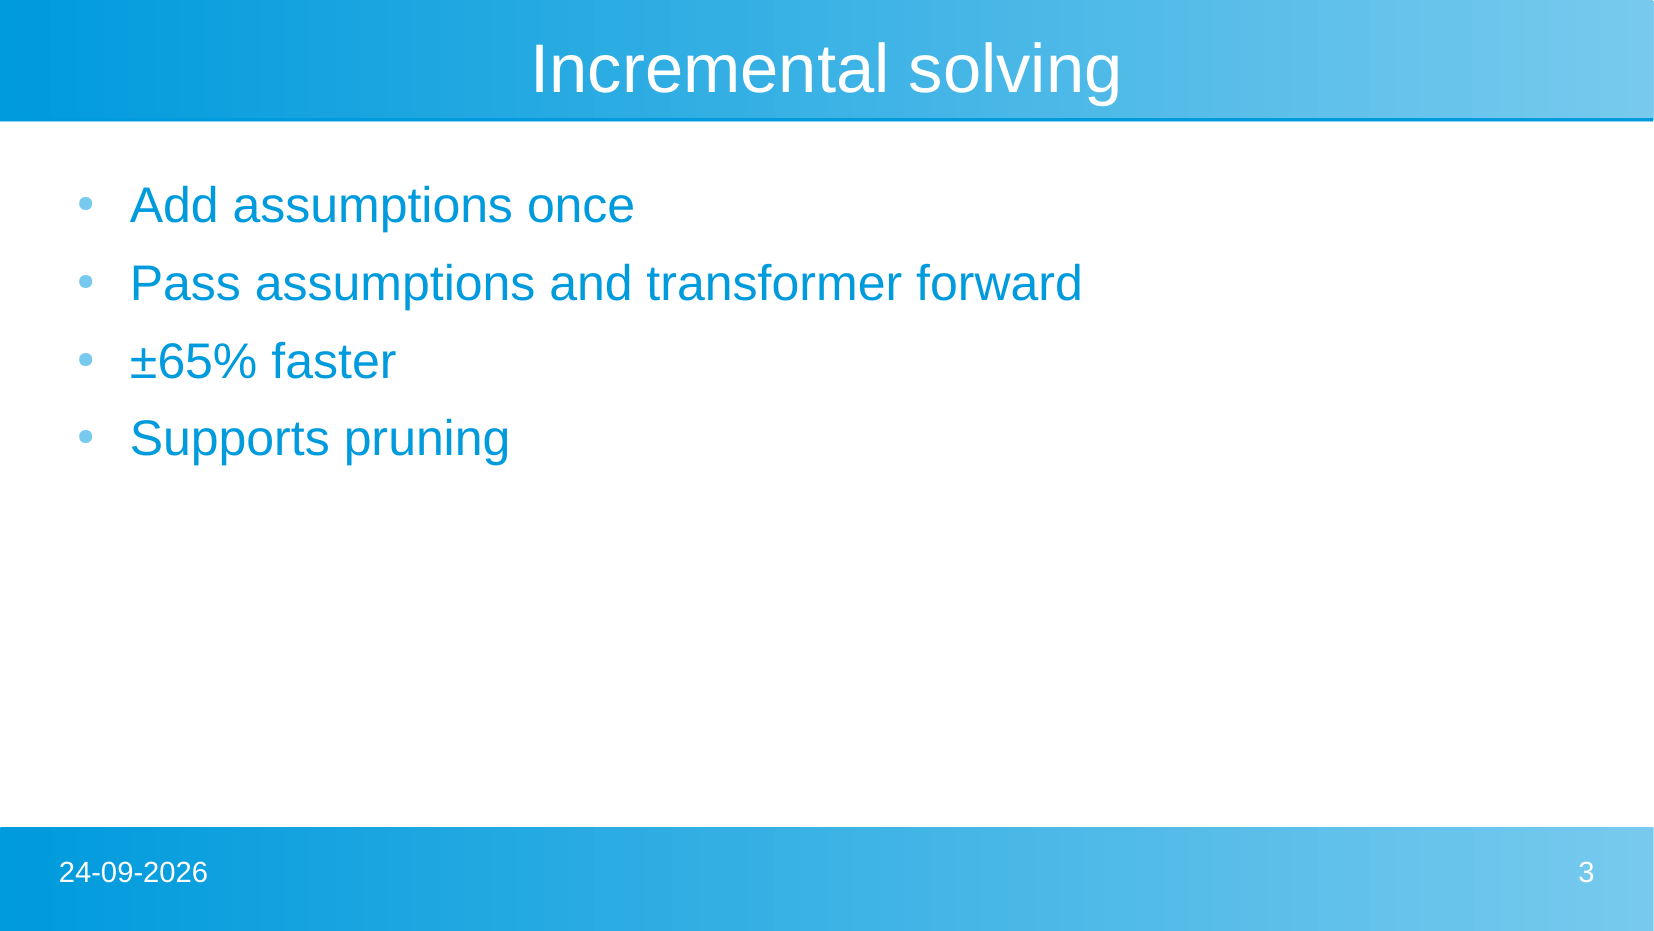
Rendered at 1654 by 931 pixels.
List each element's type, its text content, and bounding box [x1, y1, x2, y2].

title Incremental solving [59, 29, 1595, 108]
list Add assumptions once Pass assumptions and transformer forward ±65% faster Supports pruning [59, 177, 1595, 768]
